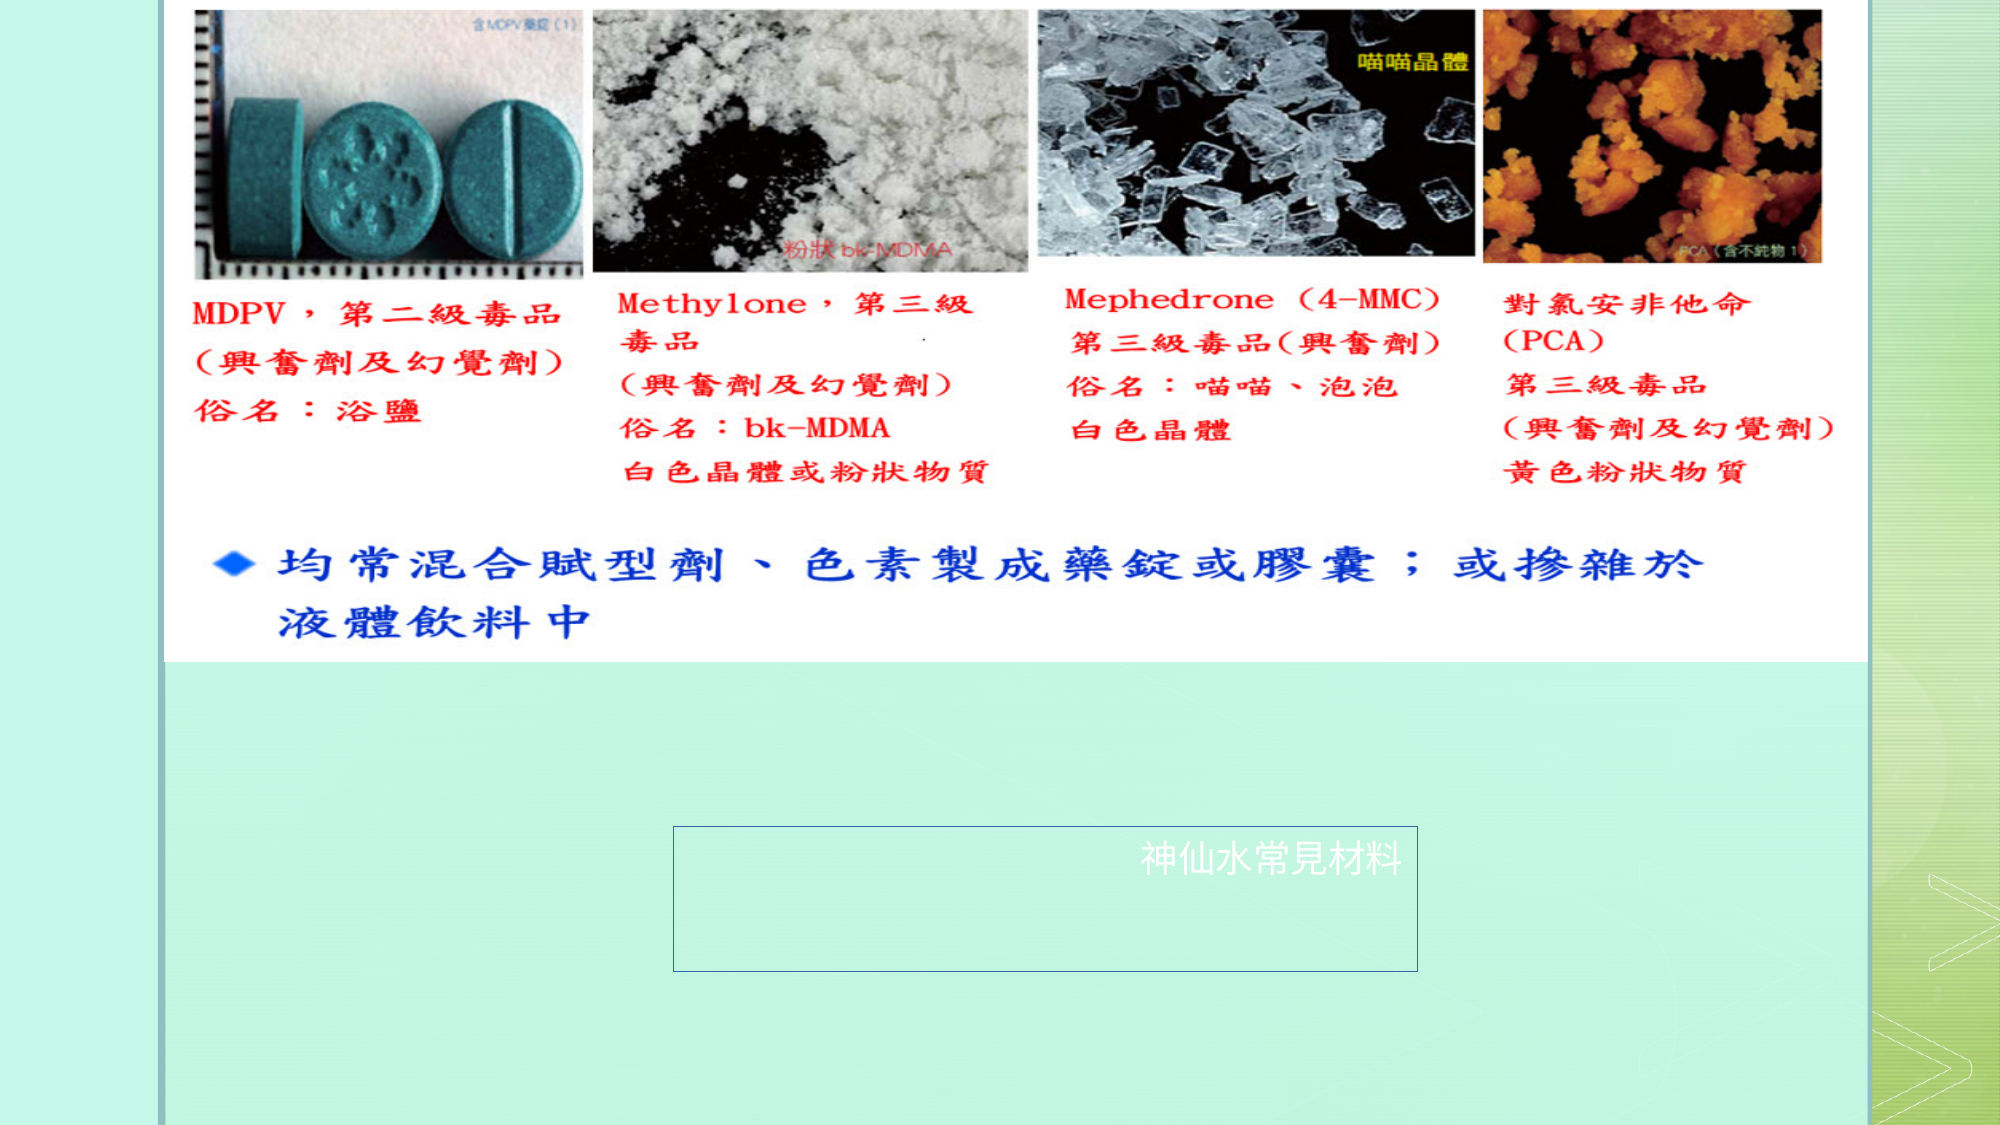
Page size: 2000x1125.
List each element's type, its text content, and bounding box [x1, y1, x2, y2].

text_box [0, 0, 1873, 1125]
text_box 神仙水常見材料 [673, 826, 1418, 972]
picture [1873, 0, 2000, 1125]
picture [164, 0, 1867, 662]
